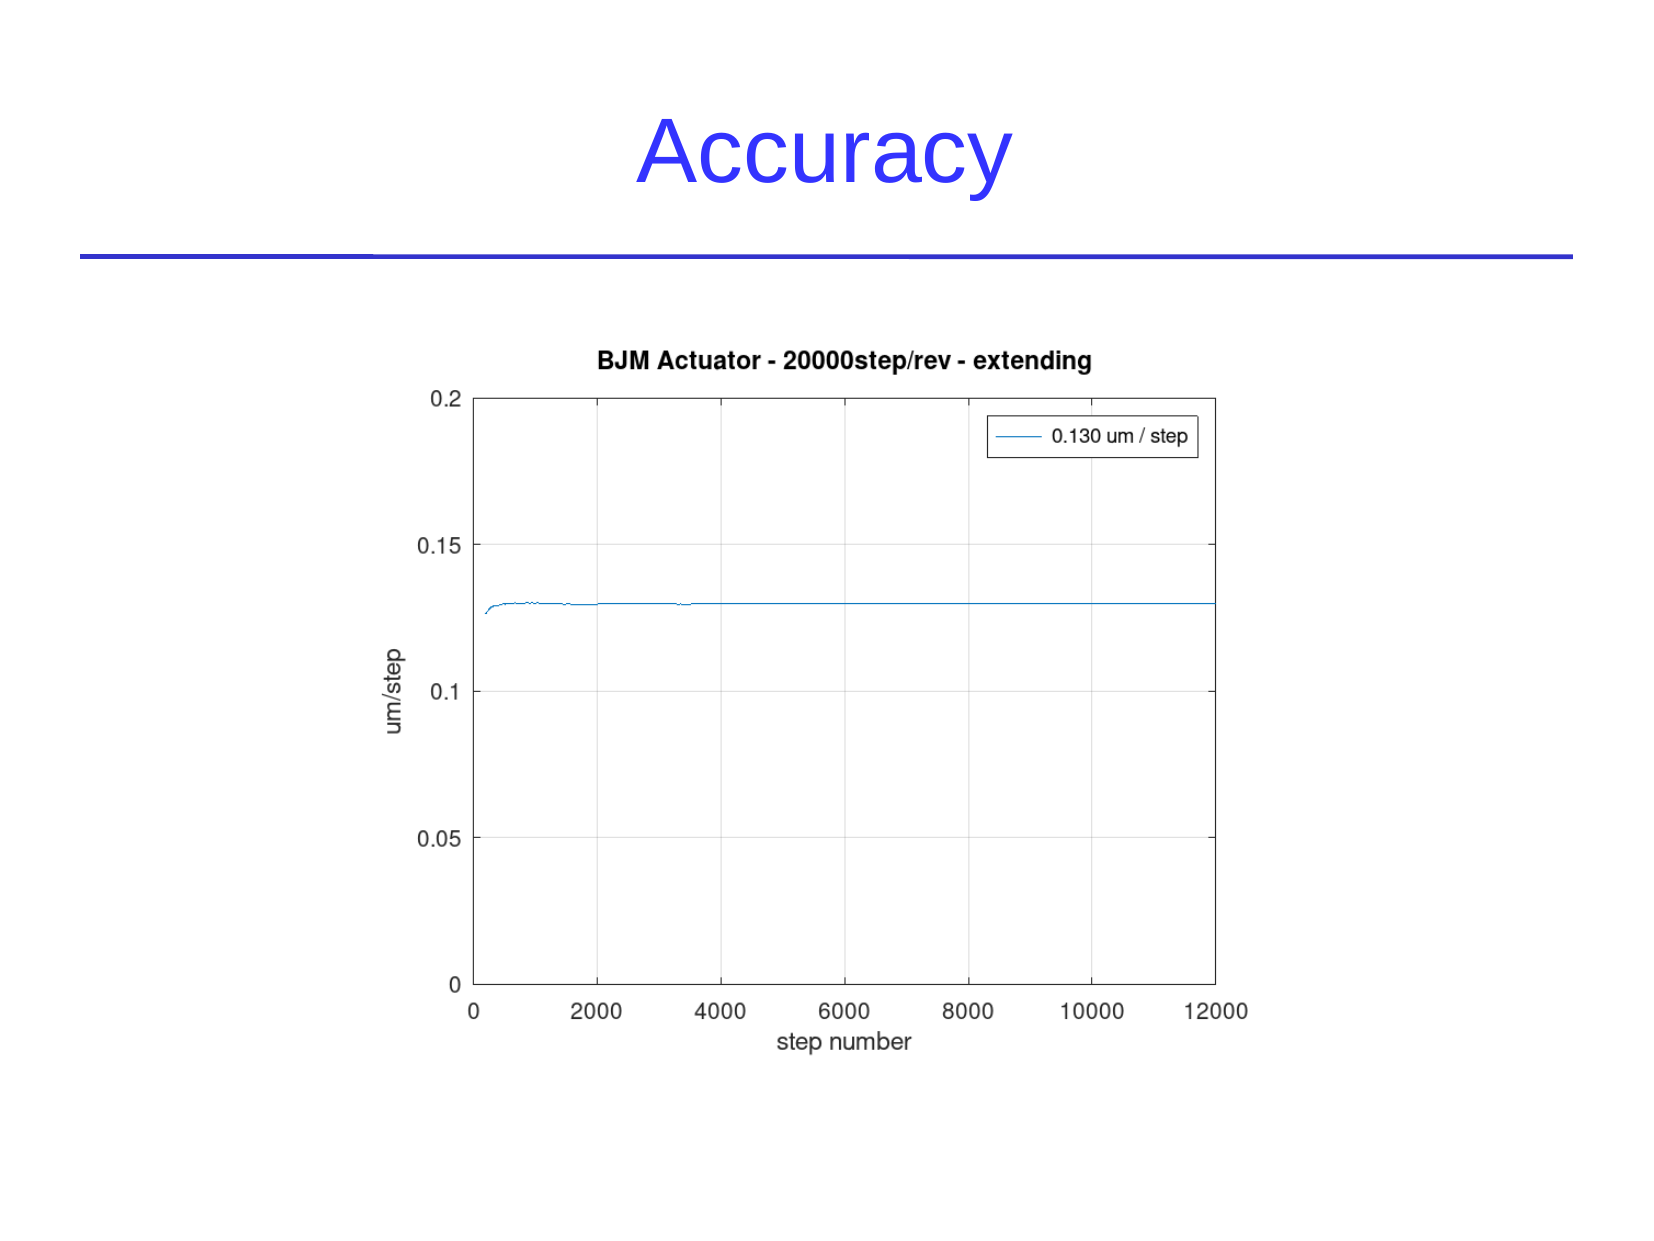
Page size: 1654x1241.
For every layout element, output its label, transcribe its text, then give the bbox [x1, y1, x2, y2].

picture [349, 344, 1306, 1063]
title Accuracy [82, 49, 1569, 255]
